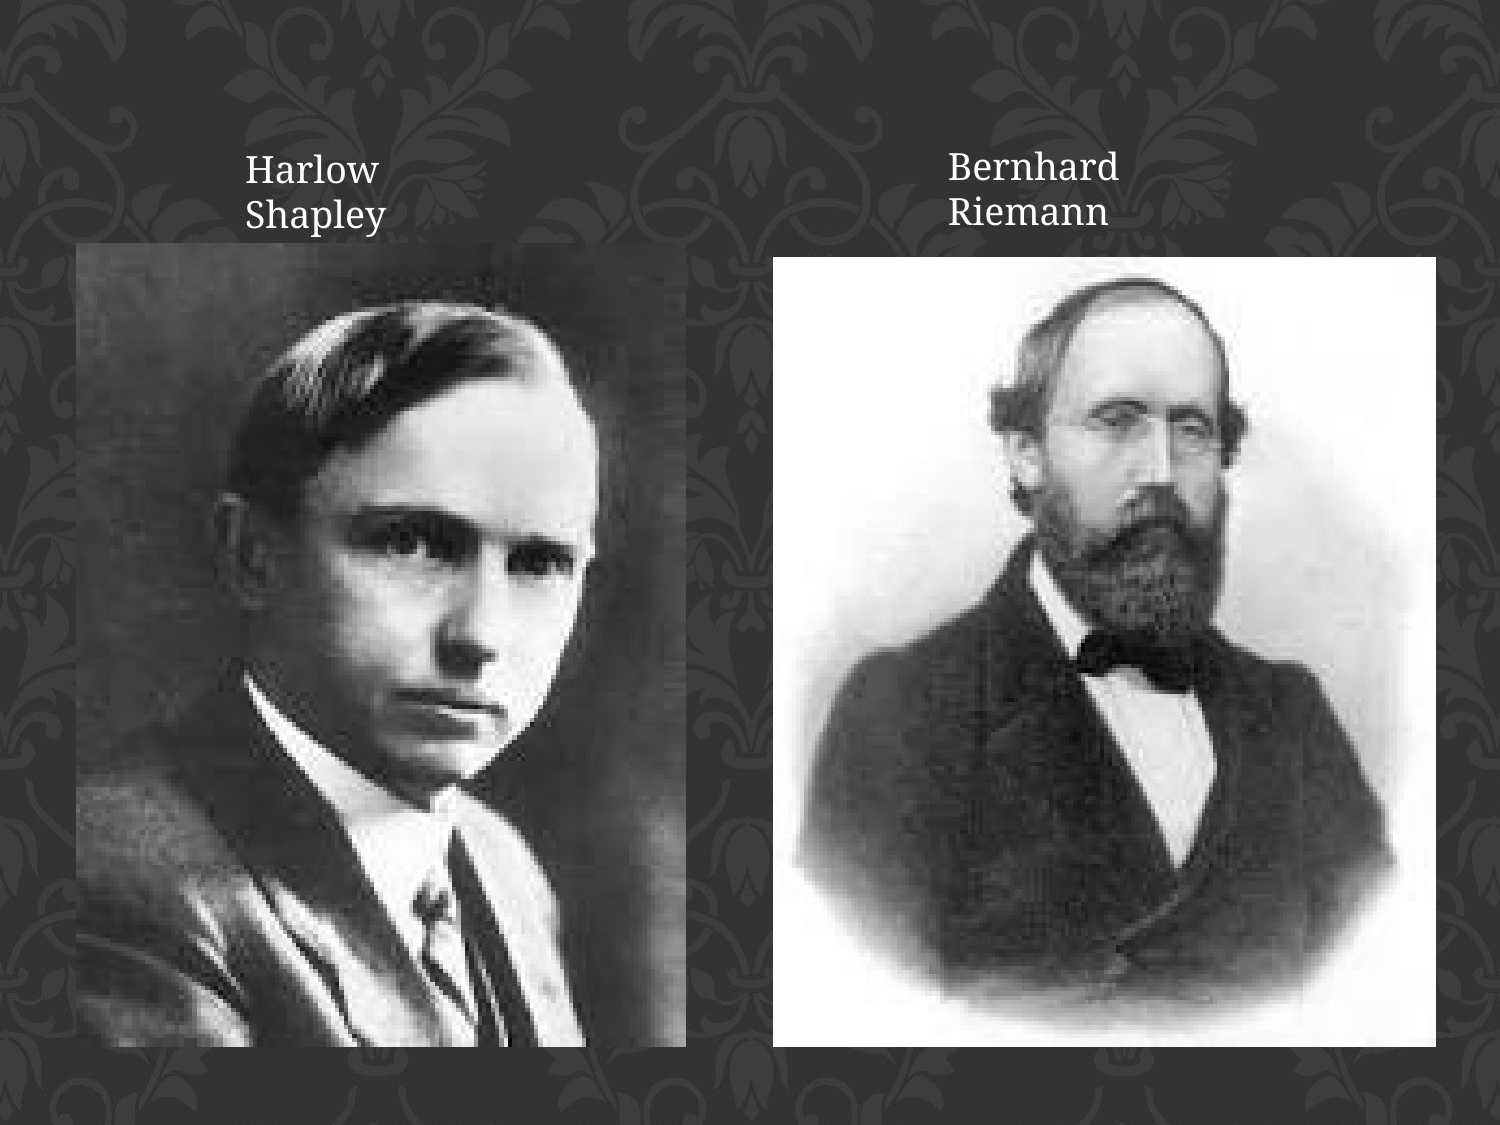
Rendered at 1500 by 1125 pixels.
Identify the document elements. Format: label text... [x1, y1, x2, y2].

picture [0, 0, 1500, 1125]
text_box Bernhard Riemann [933, 135, 1276, 241]
text_box Harlow Shapley [230, 138, 532, 244]
